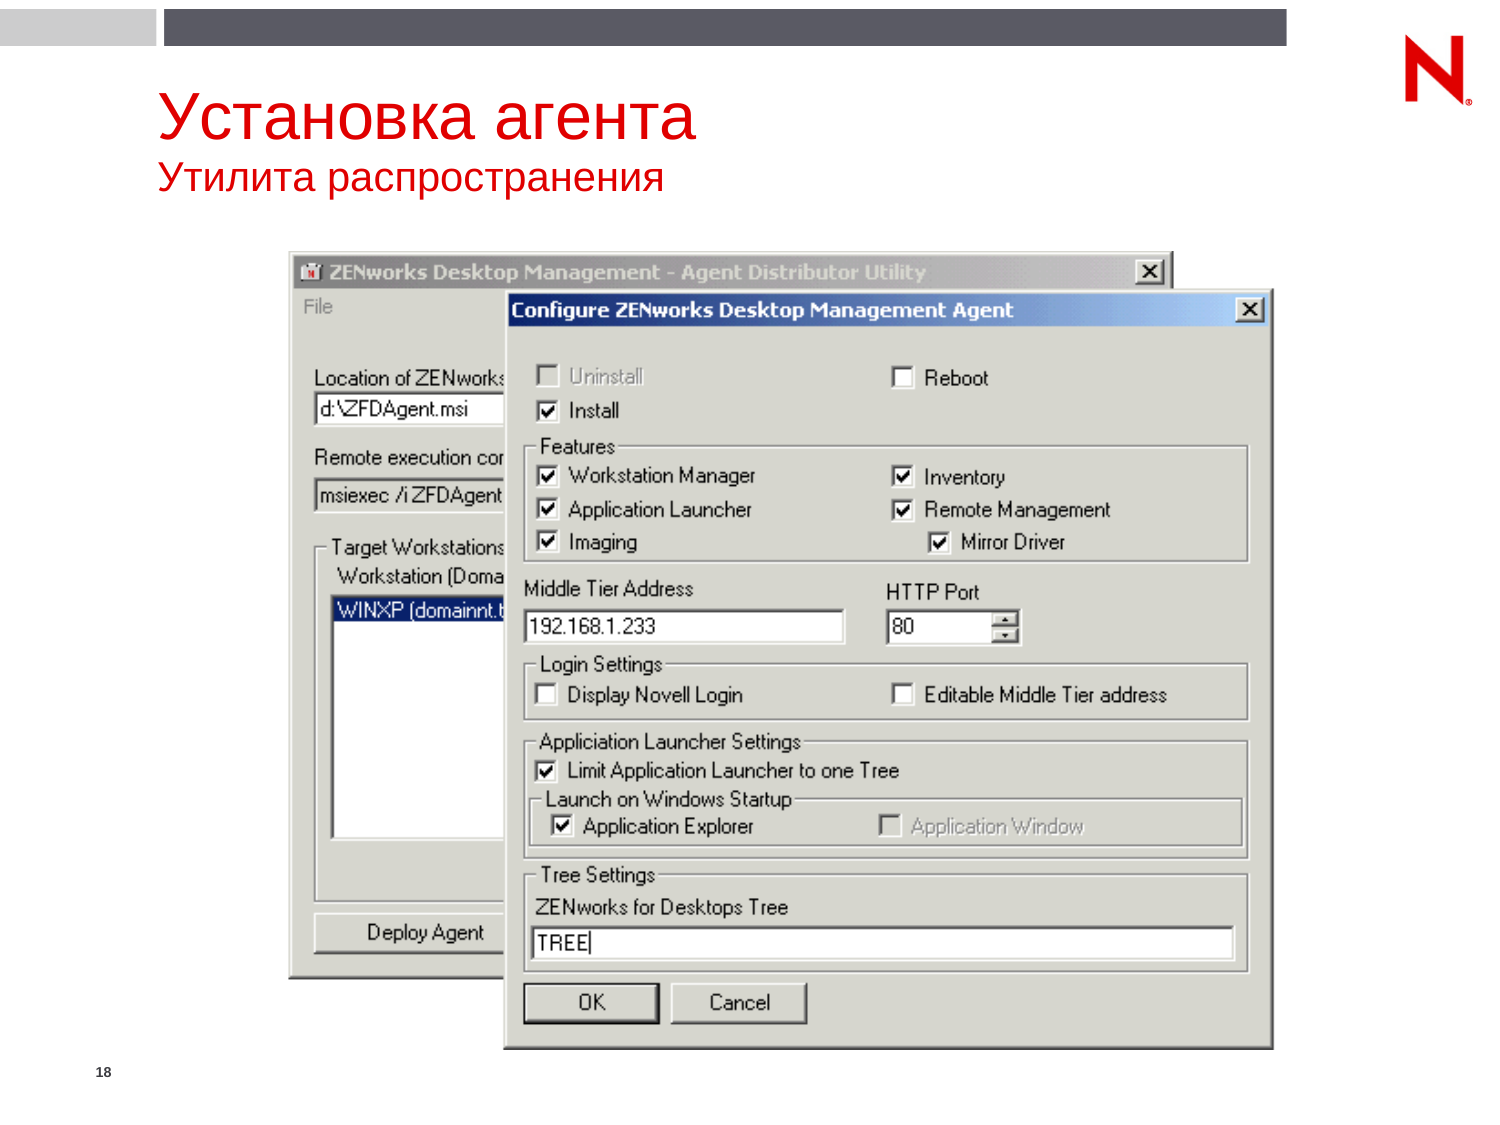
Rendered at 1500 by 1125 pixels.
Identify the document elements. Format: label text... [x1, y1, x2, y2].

picture [1403, 32, 1473, 107]
picture [287, 251, 1276, 1050]
text_box Установка агента Утилита распространения [142, 71, 1388, 208]
